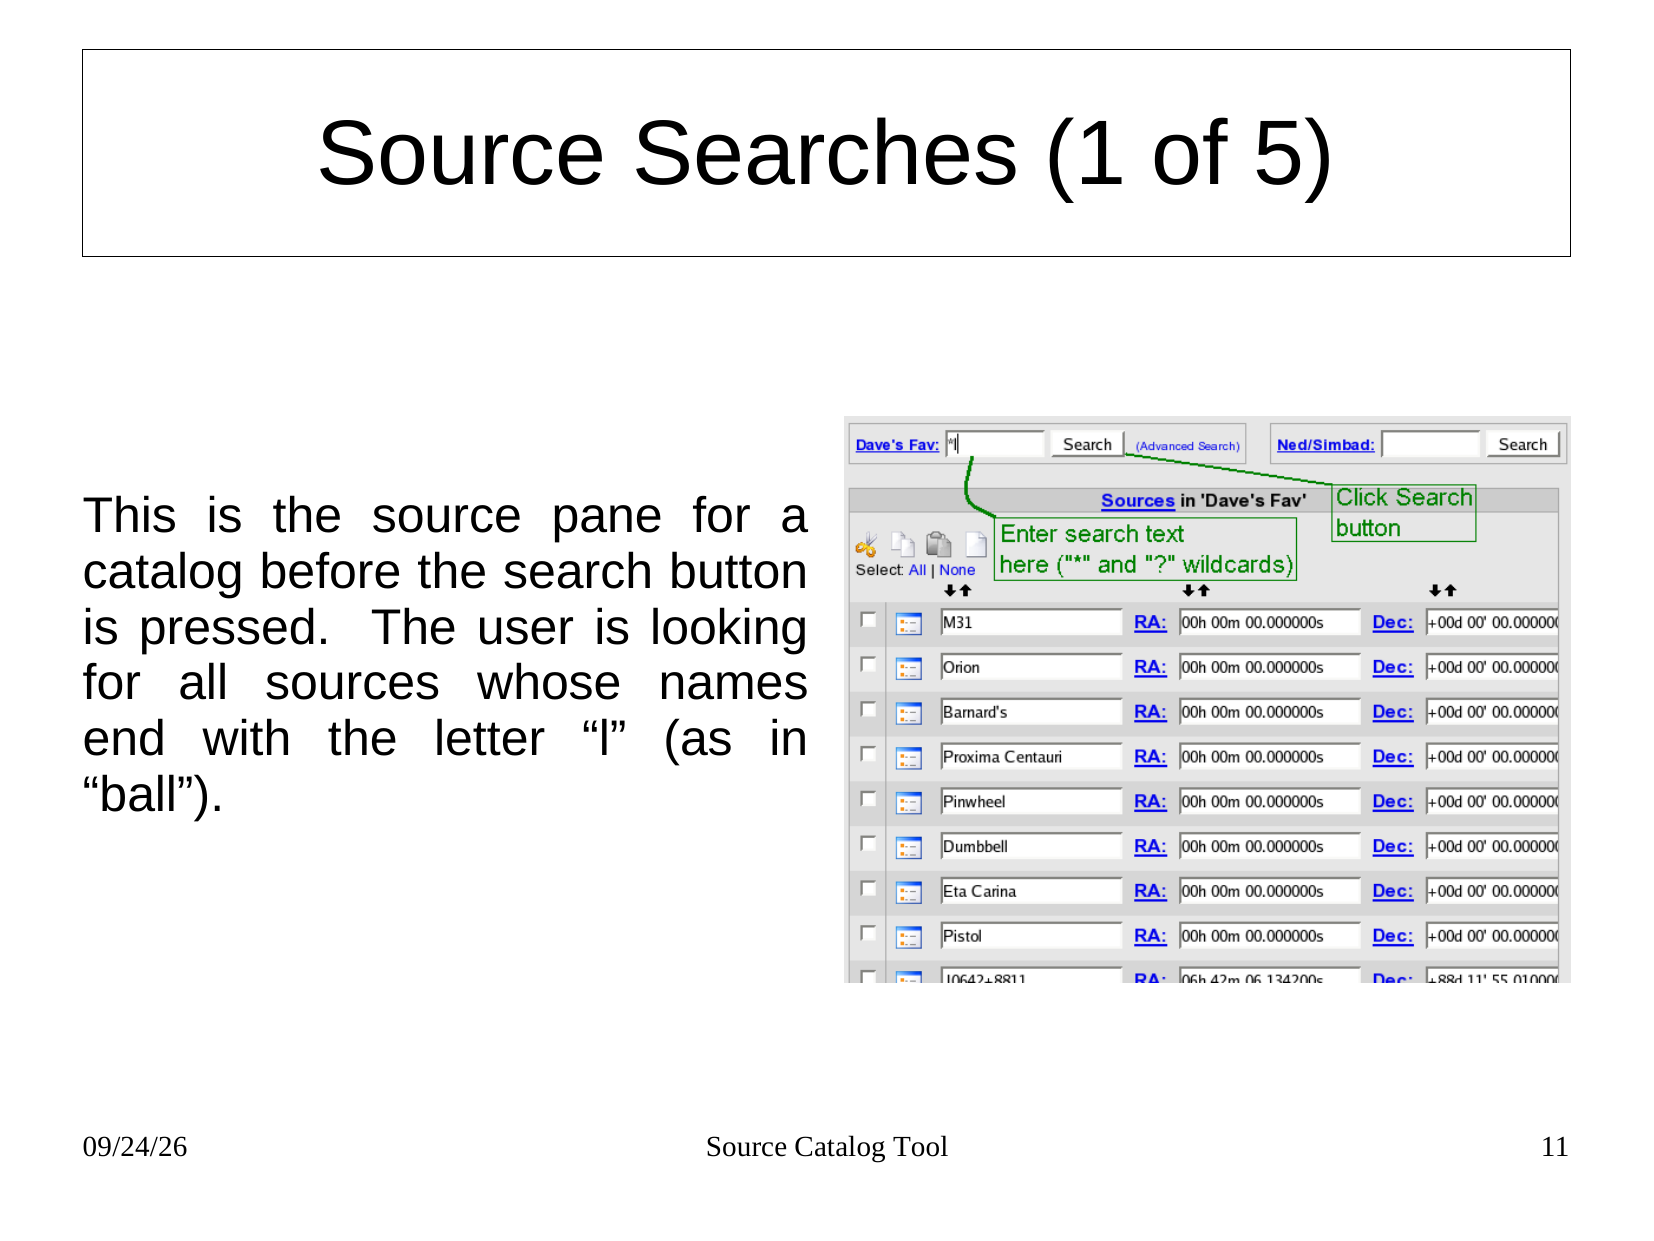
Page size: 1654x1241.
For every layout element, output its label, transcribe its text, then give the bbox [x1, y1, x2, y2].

list This is the source pane for a catalog before the search button is pressed. The user is looking for all sources whose names end with the letter “l” (as in “ball”). [82, 487, 809, 1109]
title Source Searches (1 of 5) [82, 49, 1571, 257]
picture [844, 416, 1571, 983]
